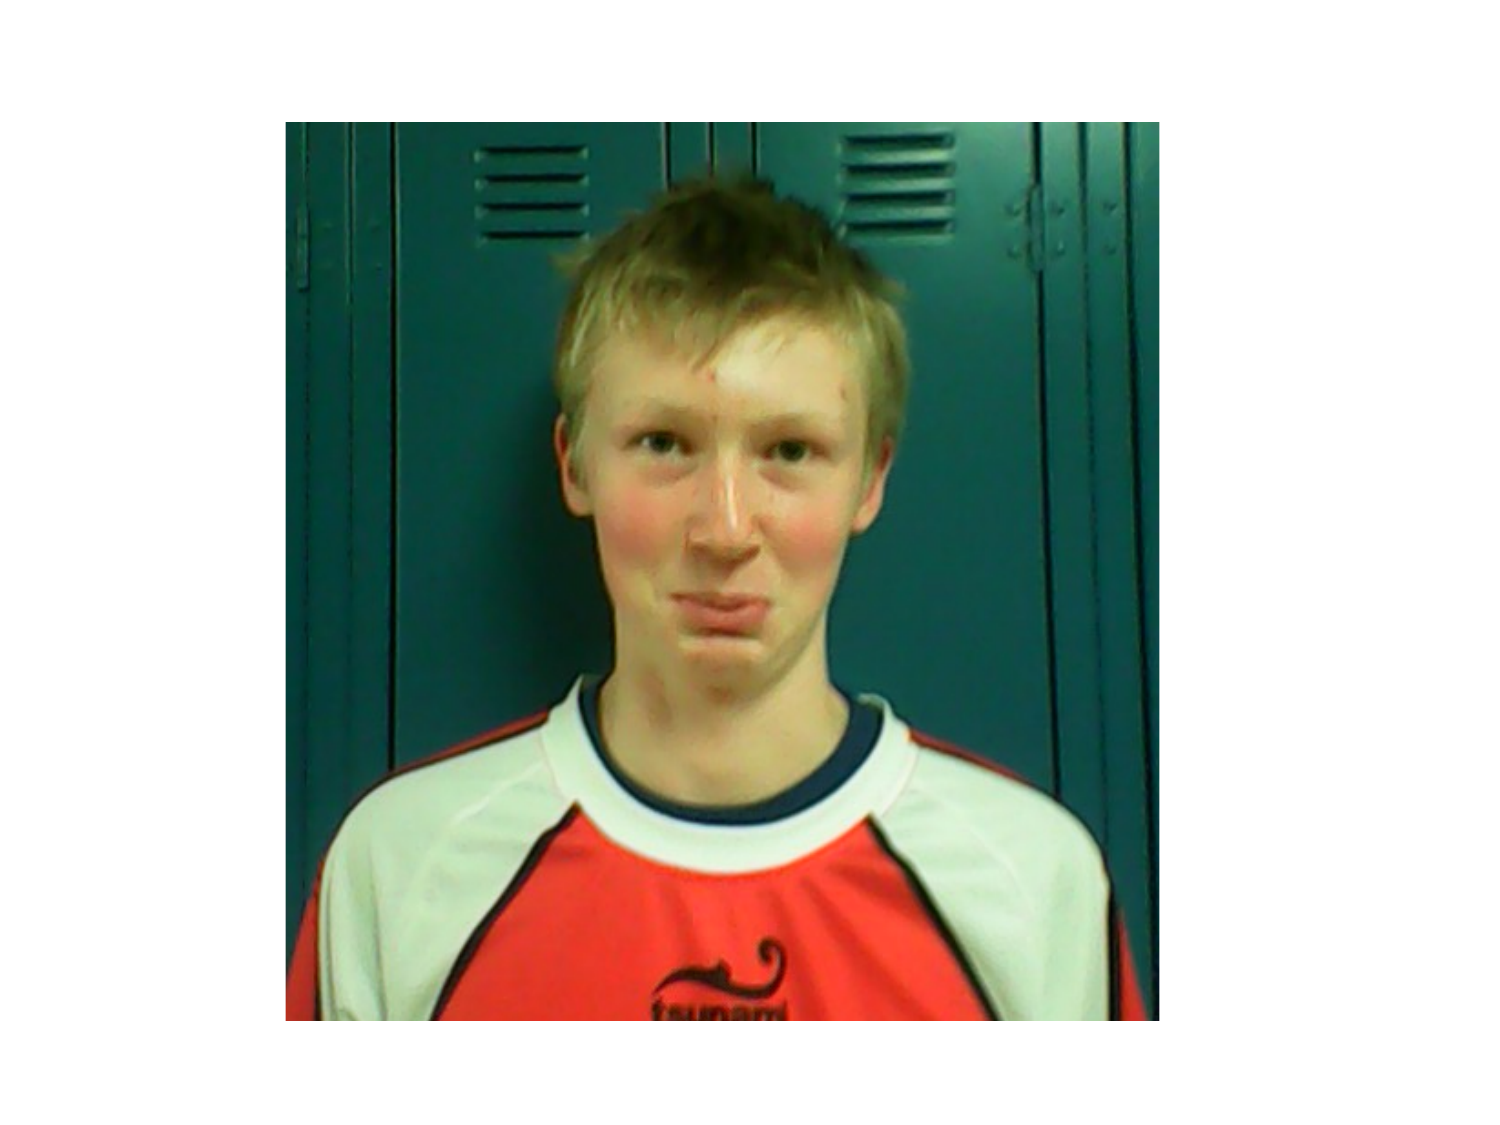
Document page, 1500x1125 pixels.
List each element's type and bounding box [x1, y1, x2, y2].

picture [285, 122, 1160, 1021]
